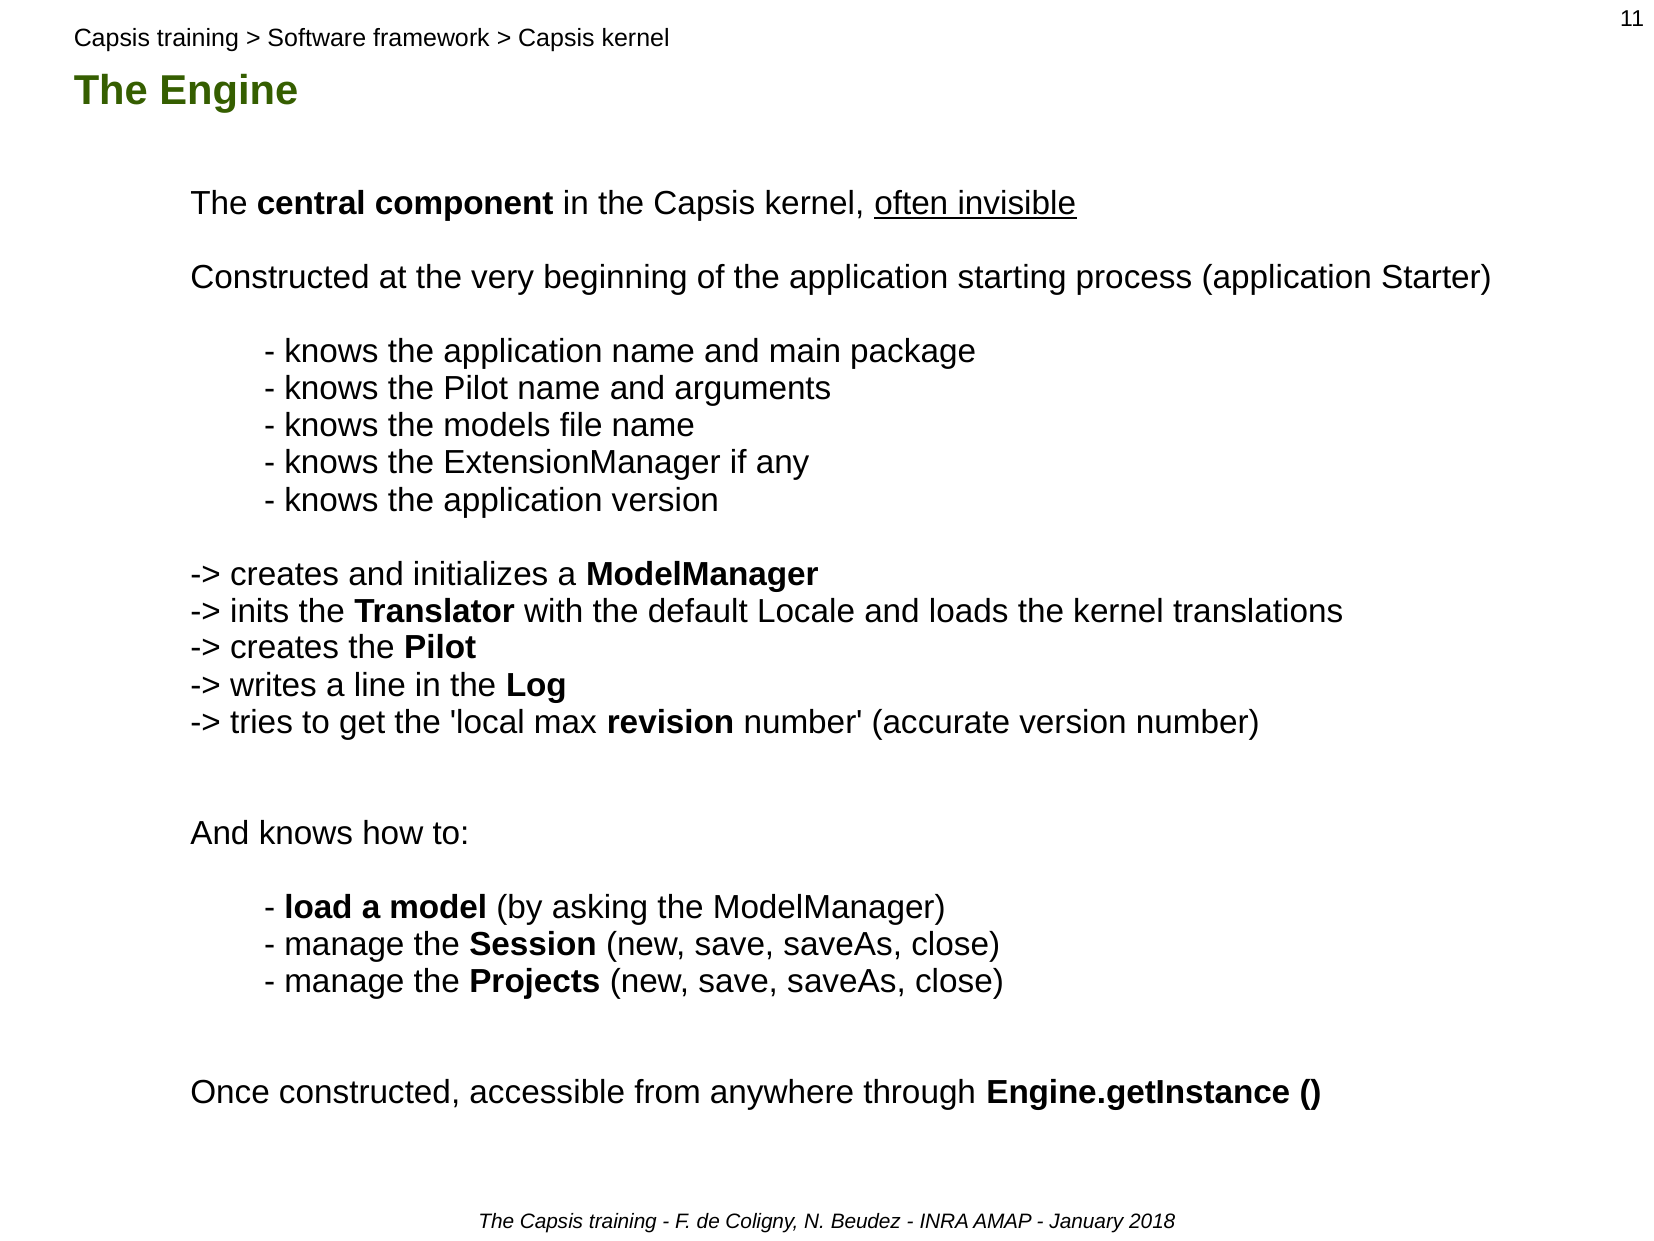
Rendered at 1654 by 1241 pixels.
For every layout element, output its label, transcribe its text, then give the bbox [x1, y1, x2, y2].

text_box The central component in the Capsis kernel, often invisible Constructed at the very beginning of the application starting process (application Starter) - knows the application name and main package - knows the Pilot name and arguments - knows the models file name - knows the ExtensionManager if any - knows the application version -> creates and initializes a ModelManager -> inits the Translator with the default Locale and loads the kernel translations -> creates the Pilot -> writes a line in the Log -> tries to get the 'local max revision number' (accurate version number) And knows how to: - load a model (by asking the ModelManager) - manage the Session (new, save, saveAs, close) - manage the Projects (new, save, saveAs, close) Once constructed, accessible from anywhere through Engine.getInstance () [175, 177, 1581, 1130]
text_box The Engine [59, 59, 591, 121]
text_box The Capsis training - F. de Coligny, N. Beudez - INRA AMAP - January 2018 [0, 1201, 1654, 1241]
text_box Capsis training > Software framework > Capsis kernel [59, 16, 1004, 60]
